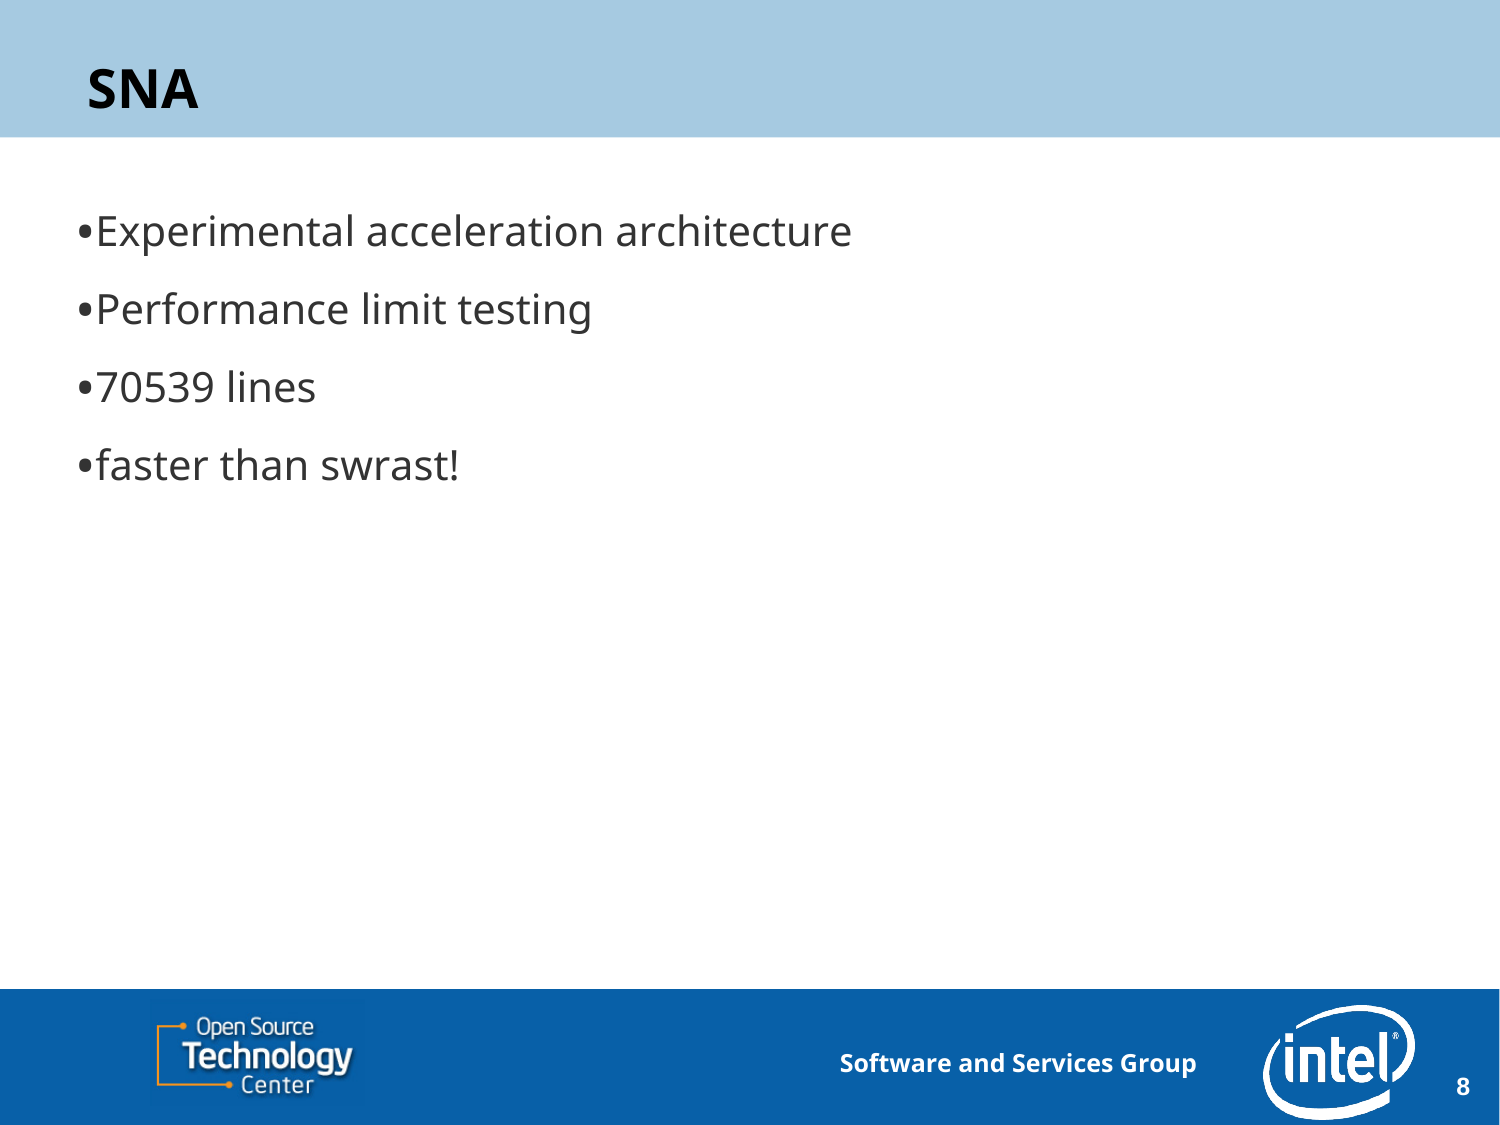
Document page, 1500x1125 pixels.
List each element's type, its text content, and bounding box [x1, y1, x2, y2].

list Experimental acceleration architecture Performance limit testing 70539 lines faster than swrast! [74, 202, 1425, 945]
title SNA [87, 37, 1446, 138]
picture [1263, 1005, 1415, 1120]
picture [150, 999, 365, 1106]
